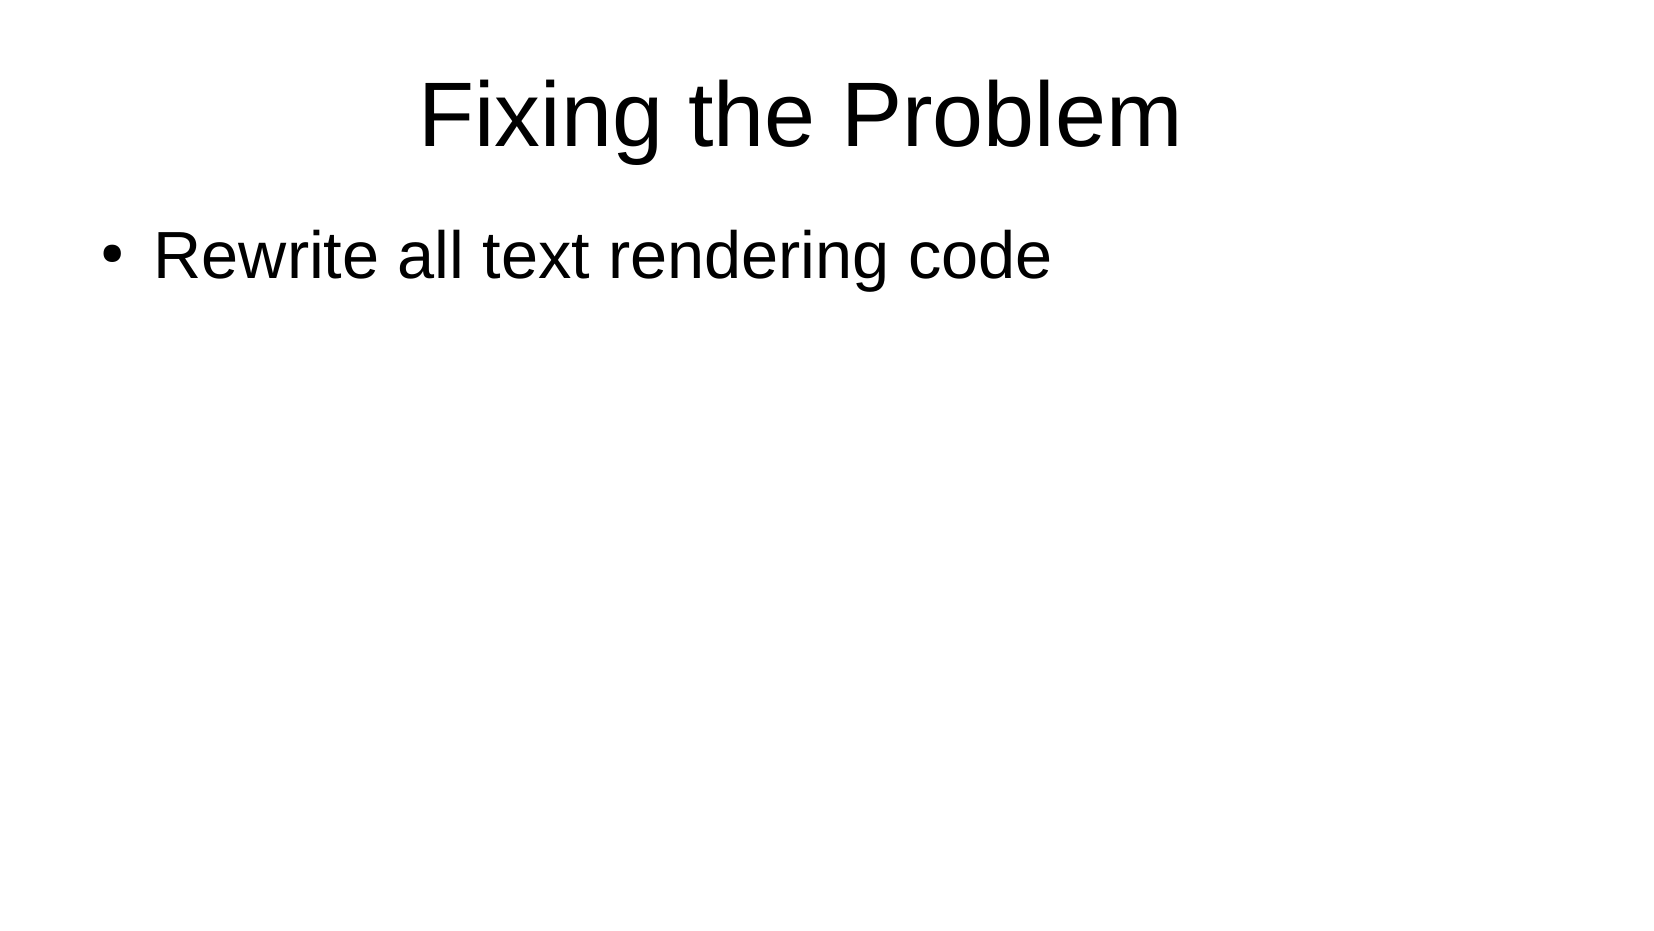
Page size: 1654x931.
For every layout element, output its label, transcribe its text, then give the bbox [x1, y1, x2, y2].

title Fixing the Problem [82, 37, 1571, 193]
list Rewrite all text rendering code [82, 217, 1571, 901]
